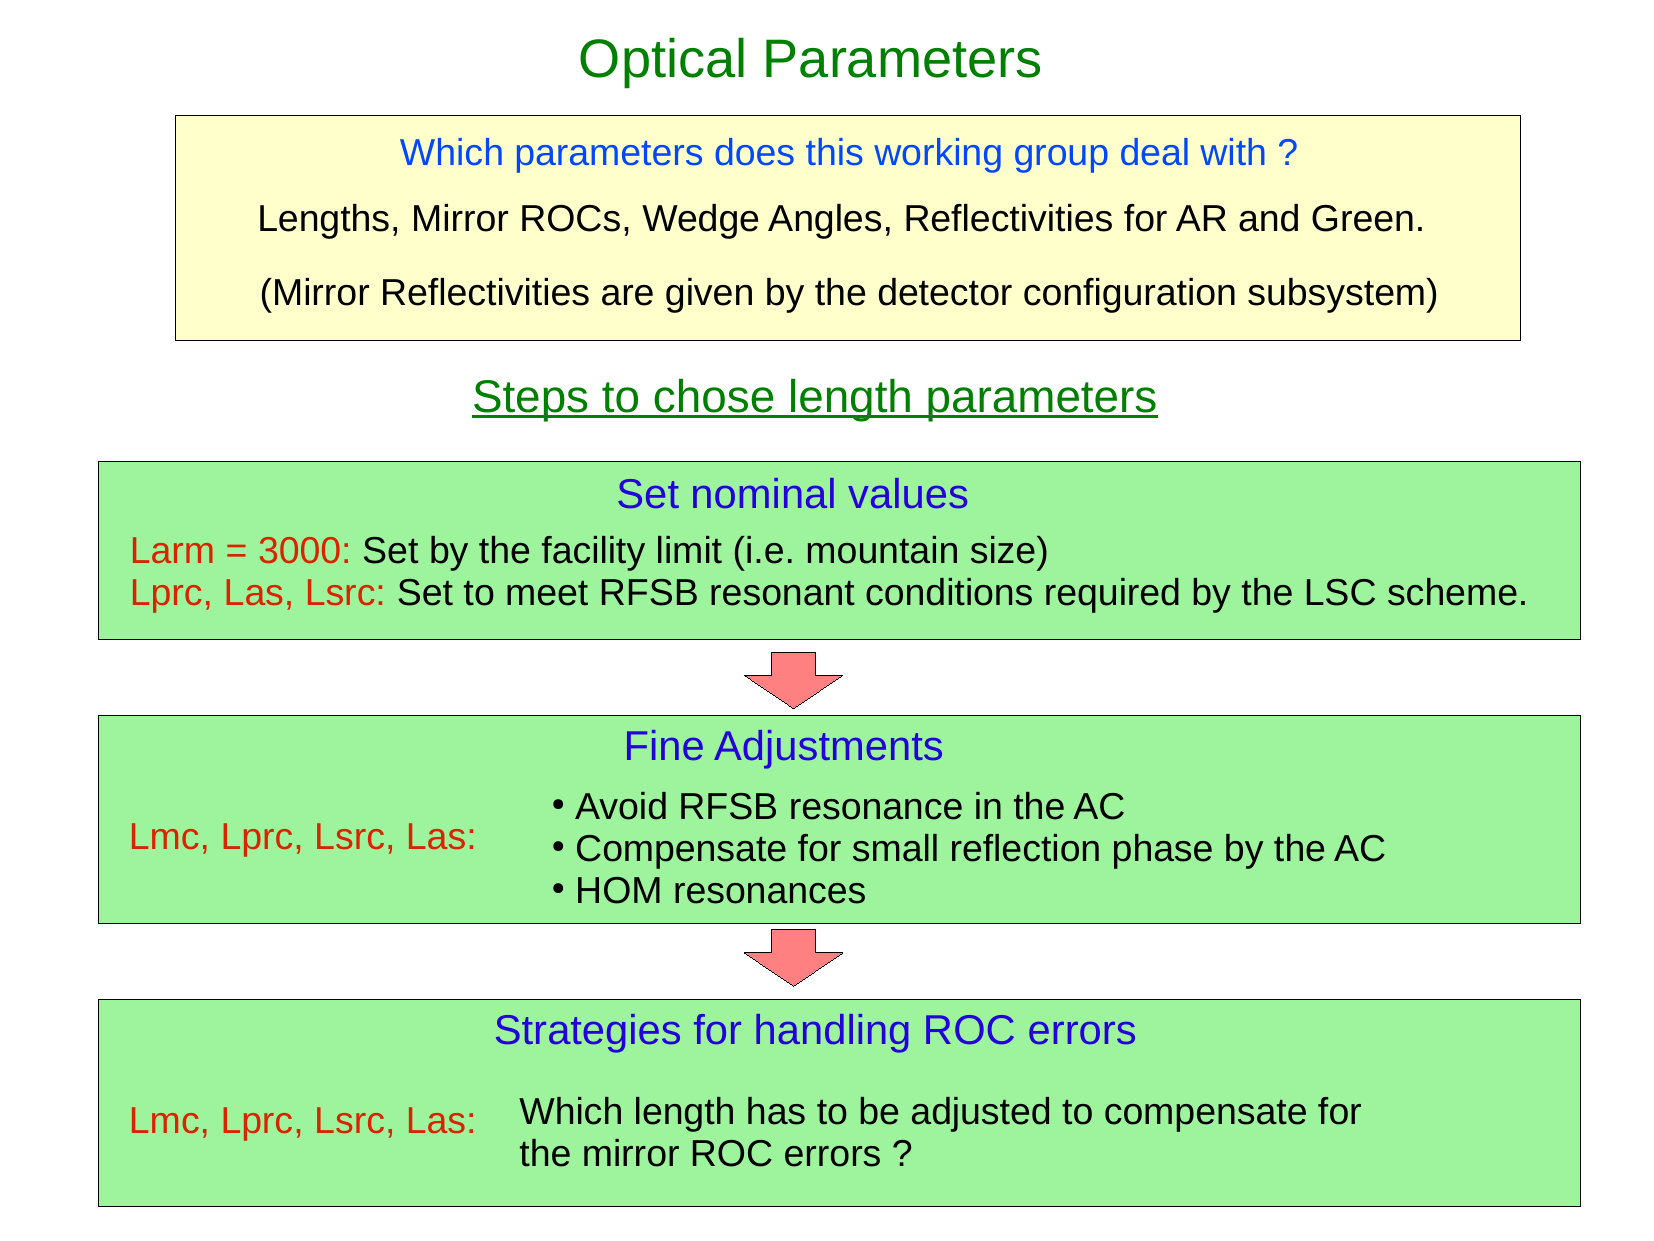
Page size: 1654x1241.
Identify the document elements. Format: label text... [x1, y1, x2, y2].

text_box [98, 461, 1581, 640]
text_box Optical Parameters [564, 21, 1059, 97]
text_box [744, 929, 843, 987]
text_box Steps to chose length parameters [457, 363, 1173, 430]
text_box Which parameters does this working group deal with ? [385, 124, 1314, 181]
text_box Strategies for handling ROC errors [479, 999, 1152, 1061]
text_box [175, 115, 1521, 341]
text_box Lengths, Mirror ROCs, Wedge Angles, Reflectivities for AR and Green. [242, 190, 1442, 248]
text_box Lmc, Lprc, Lsrc, Las: [114, 808, 503, 866]
text_box Set nominal values [601, 463, 985, 525]
text_box (Mirror Reflectivities are given by the detector configuration subsystem) [244, 264, 1455, 321]
text_box Lmc, Lprc, Lsrc, Las: [114, 1091, 503, 1149]
text_box [744, 652, 843, 709]
text_box [98, 715, 1581, 924]
text_box Fine Adjustments [608, 715, 959, 777]
text_box Which length has to be adjusted to compensate for the mirror ROC errors ? [504, 1083, 1378, 1183]
text_box [98, 999, 1581, 1207]
text_box Larm = 3000: Set by the facility limit (i.e. mountain size) Lprc, Las, Lsrc: Set to meet RFSB resonant conditions required by the LSC scheme. [115, 522, 1544, 622]
text_box Avoid RFSB resonance in the AC Compensate for small reflection phase by the AC HOM resonances [536, 777, 1402, 919]
